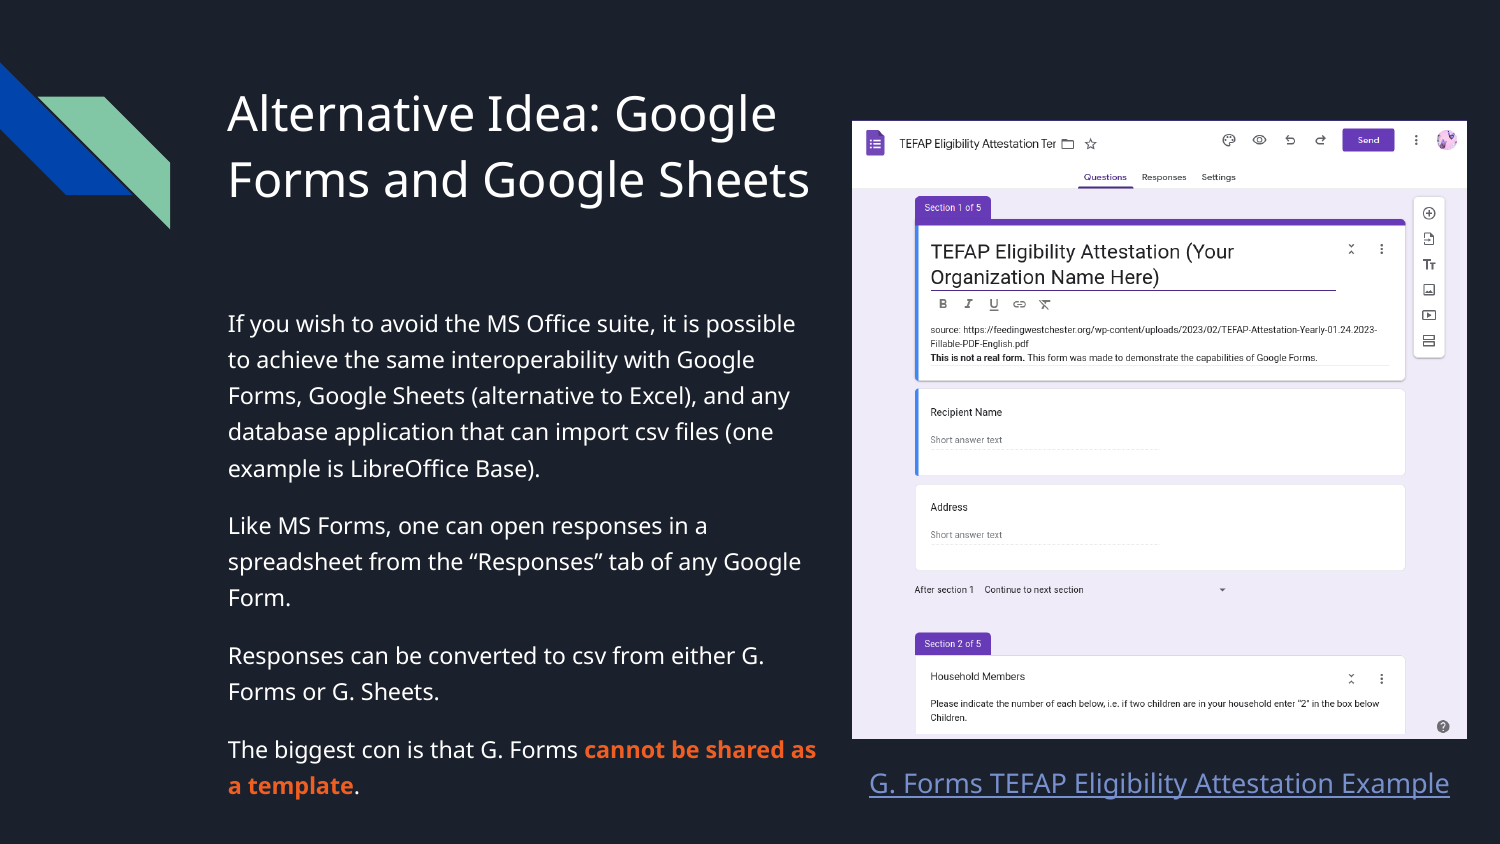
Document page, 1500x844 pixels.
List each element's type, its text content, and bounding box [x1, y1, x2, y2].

picture [852, 120, 1467, 739]
list If you wish to avoid the MS Office suite, it is possible to achieve the same interoperability with Google Forms, Google Sheets (alternative to Excel), and any database application that can import csv files (one example is LibreOffice Base). Like MS Forms, one can open responses in a spreadsheet from the “Responses” tab of any Google Form. Responses can be converted to csv from either G. Forms or G. Sheets. The biggest con is that G. Forms cannot be shared as a template. [212, 288, 836, 823]
title Alternative Idea: Google Forms and Google Sheets [212, 64, 836, 288]
text_box G. Forms TEFAP Eligibility Attestation Example [852, 760, 1467, 810]
